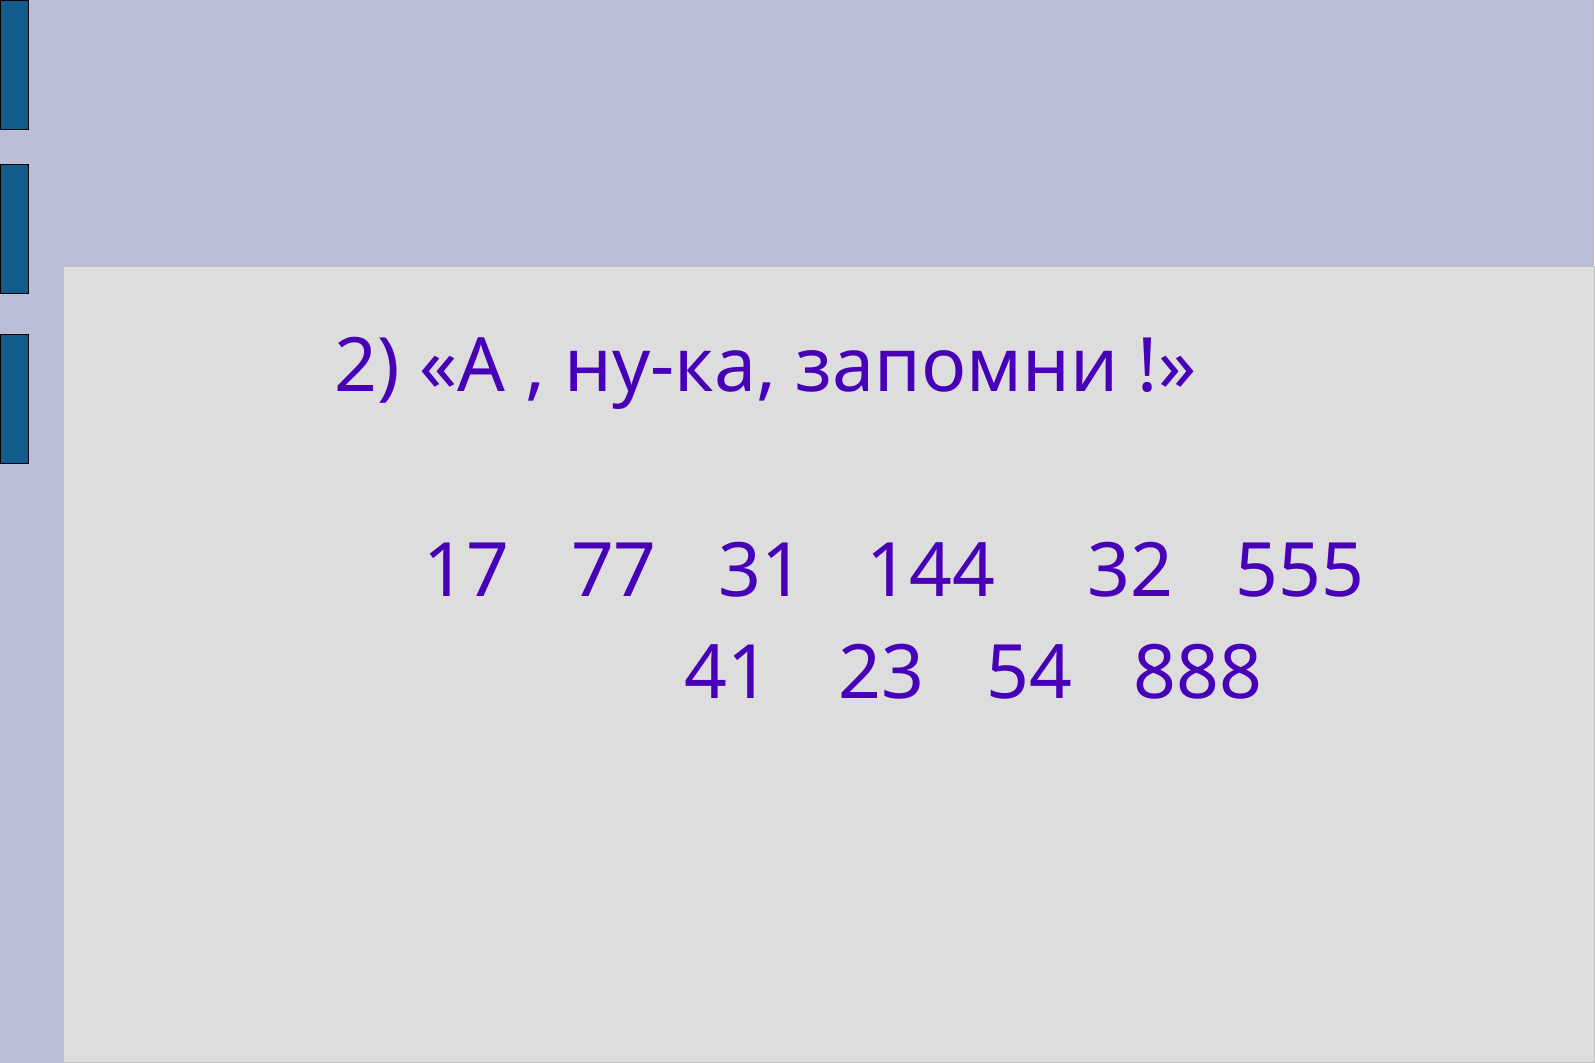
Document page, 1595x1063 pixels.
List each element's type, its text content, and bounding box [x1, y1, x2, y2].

subtitle 2) «А , ну-ка, запомни !» 17 77 31 144 32 555 41 23 54 888 [85, 295, 1447, 737]
